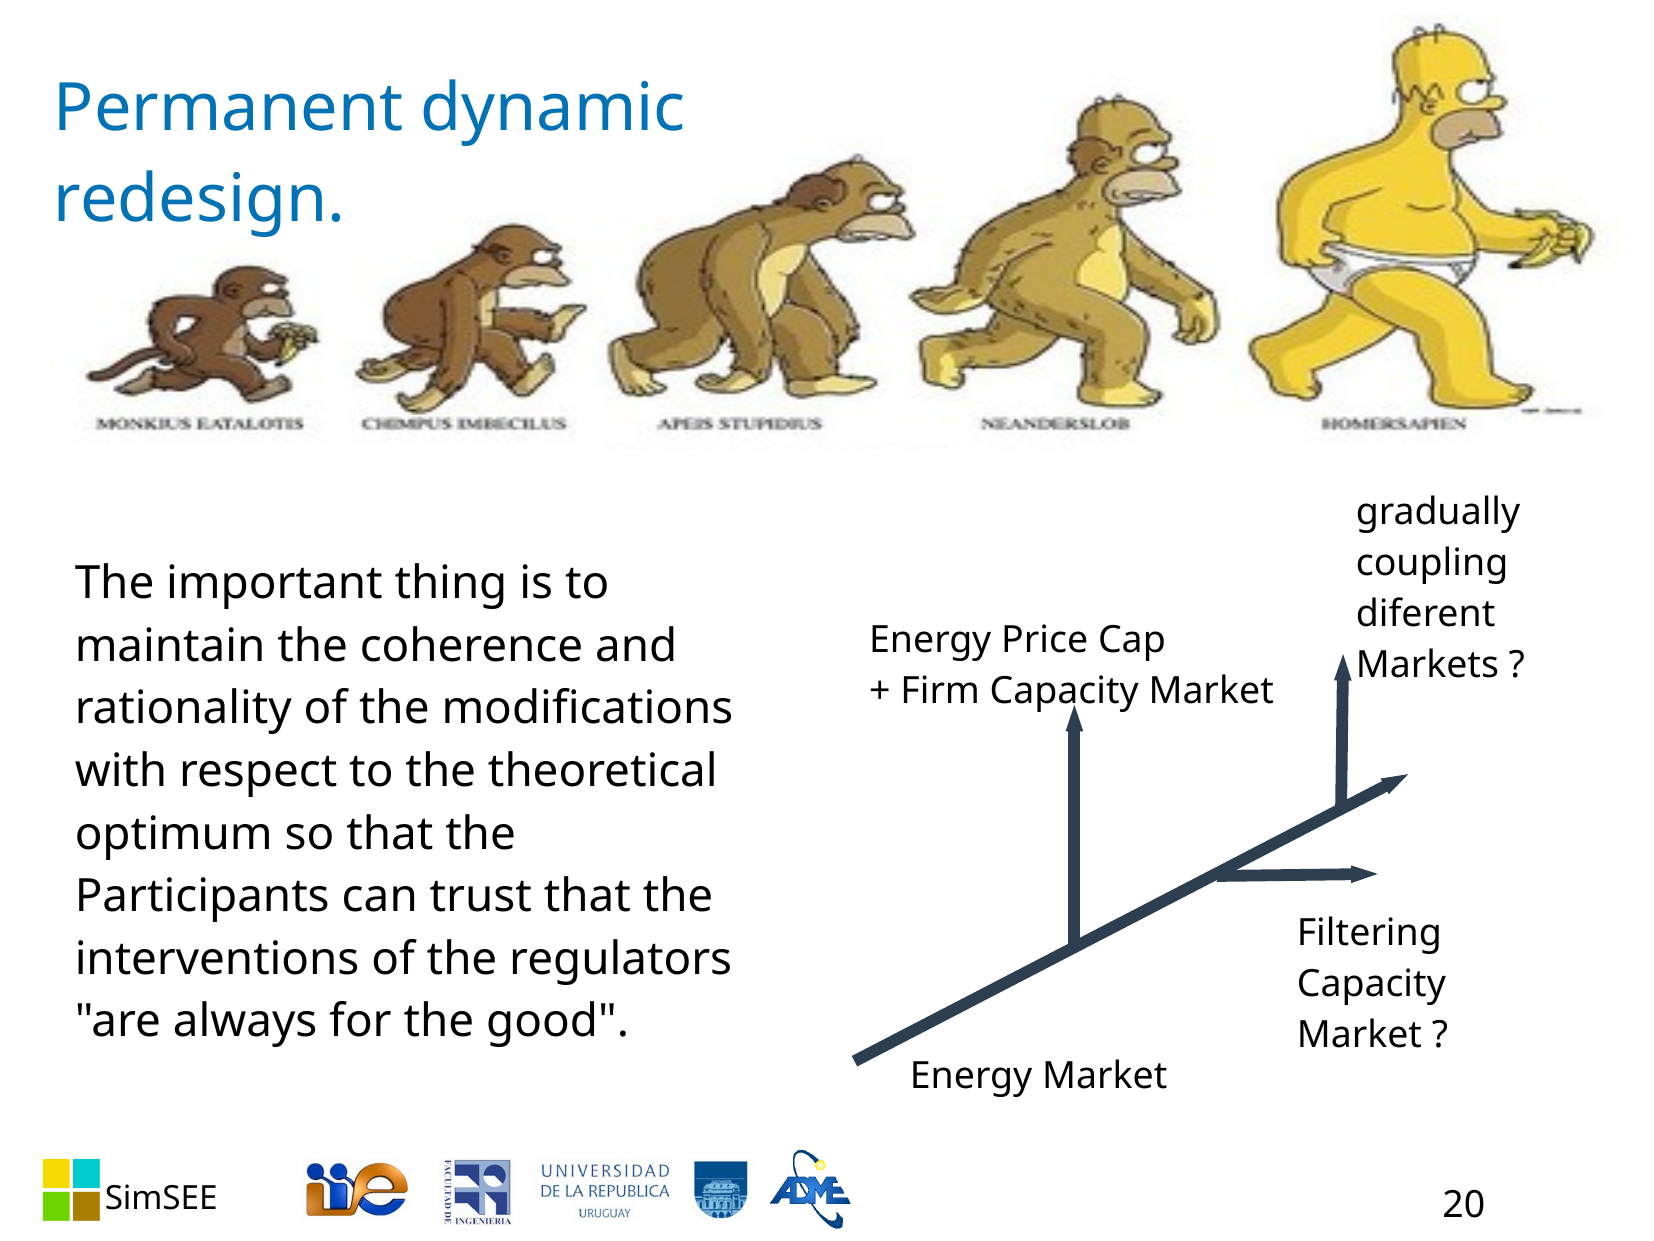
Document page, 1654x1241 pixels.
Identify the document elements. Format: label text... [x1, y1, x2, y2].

text_box Energy Market [895, 1040, 1234, 1111]
text_box Filtering Capacity Market ? [1282, 898, 1521, 1044]
text_box Energy Price Cap + Firm Capacity Market [854, 605, 1327, 769]
title Permanent dynamic redesign. [47, 58, 736, 207]
text_box The important thing is to maintain the coherence and rationality of the modifications with respect to the theoretical optimum so that the Participants can trust that the interventions of the regulators "are always for the good". [60, 480, 781, 1134]
picture [770, 1150, 853, 1230]
text_box gradually coupling diferent Markets ? [1341, 476, 1621, 666]
picture [45, 15, 1621, 450]
picture [296, 1154, 753, 1229]
picture [41, 1157, 102, 1223]
